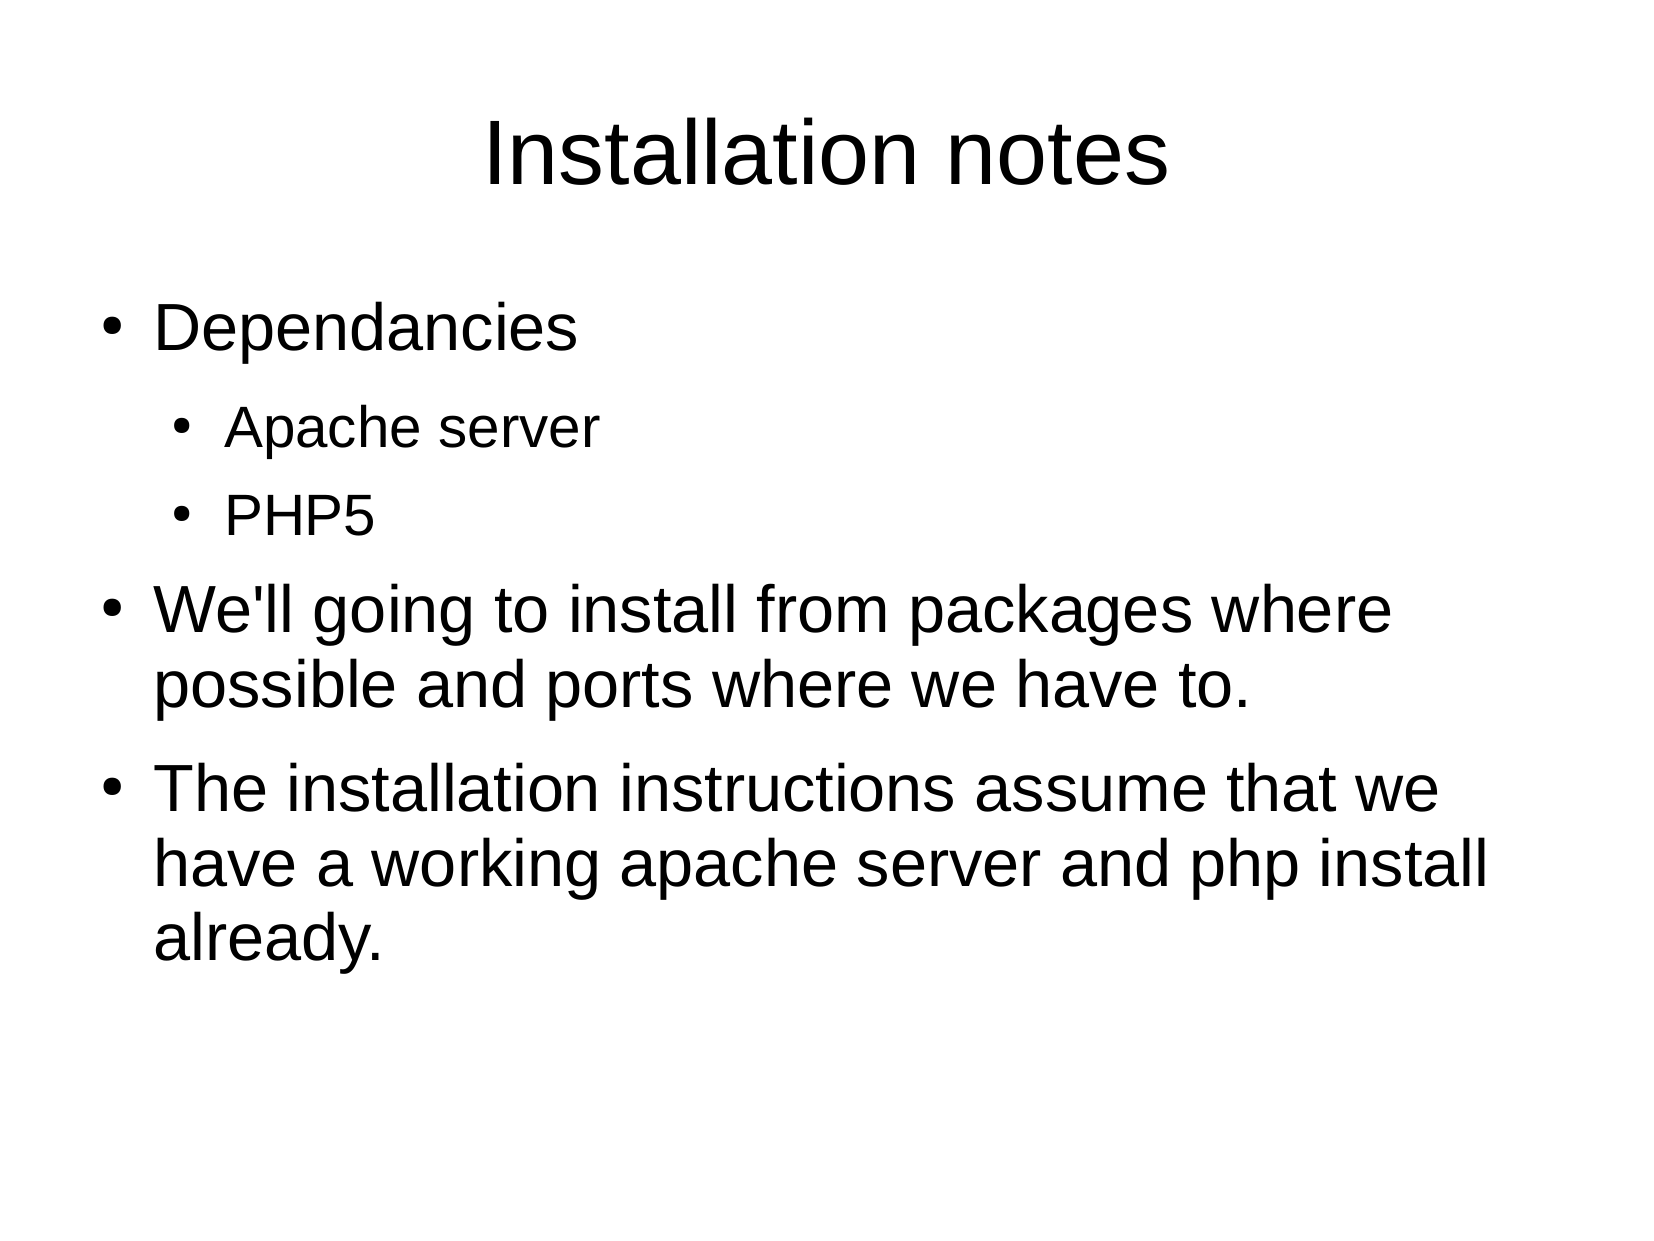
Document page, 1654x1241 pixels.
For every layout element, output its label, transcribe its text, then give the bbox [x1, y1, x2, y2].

title Installation notes [82, 49, 1571, 257]
list Dependancies Apache server PHP5 We'll going to install from packages where possible and ports where we have to. The installation instructions assume that we have a working apache server and php install already. [82, 290, 1571, 1109]
